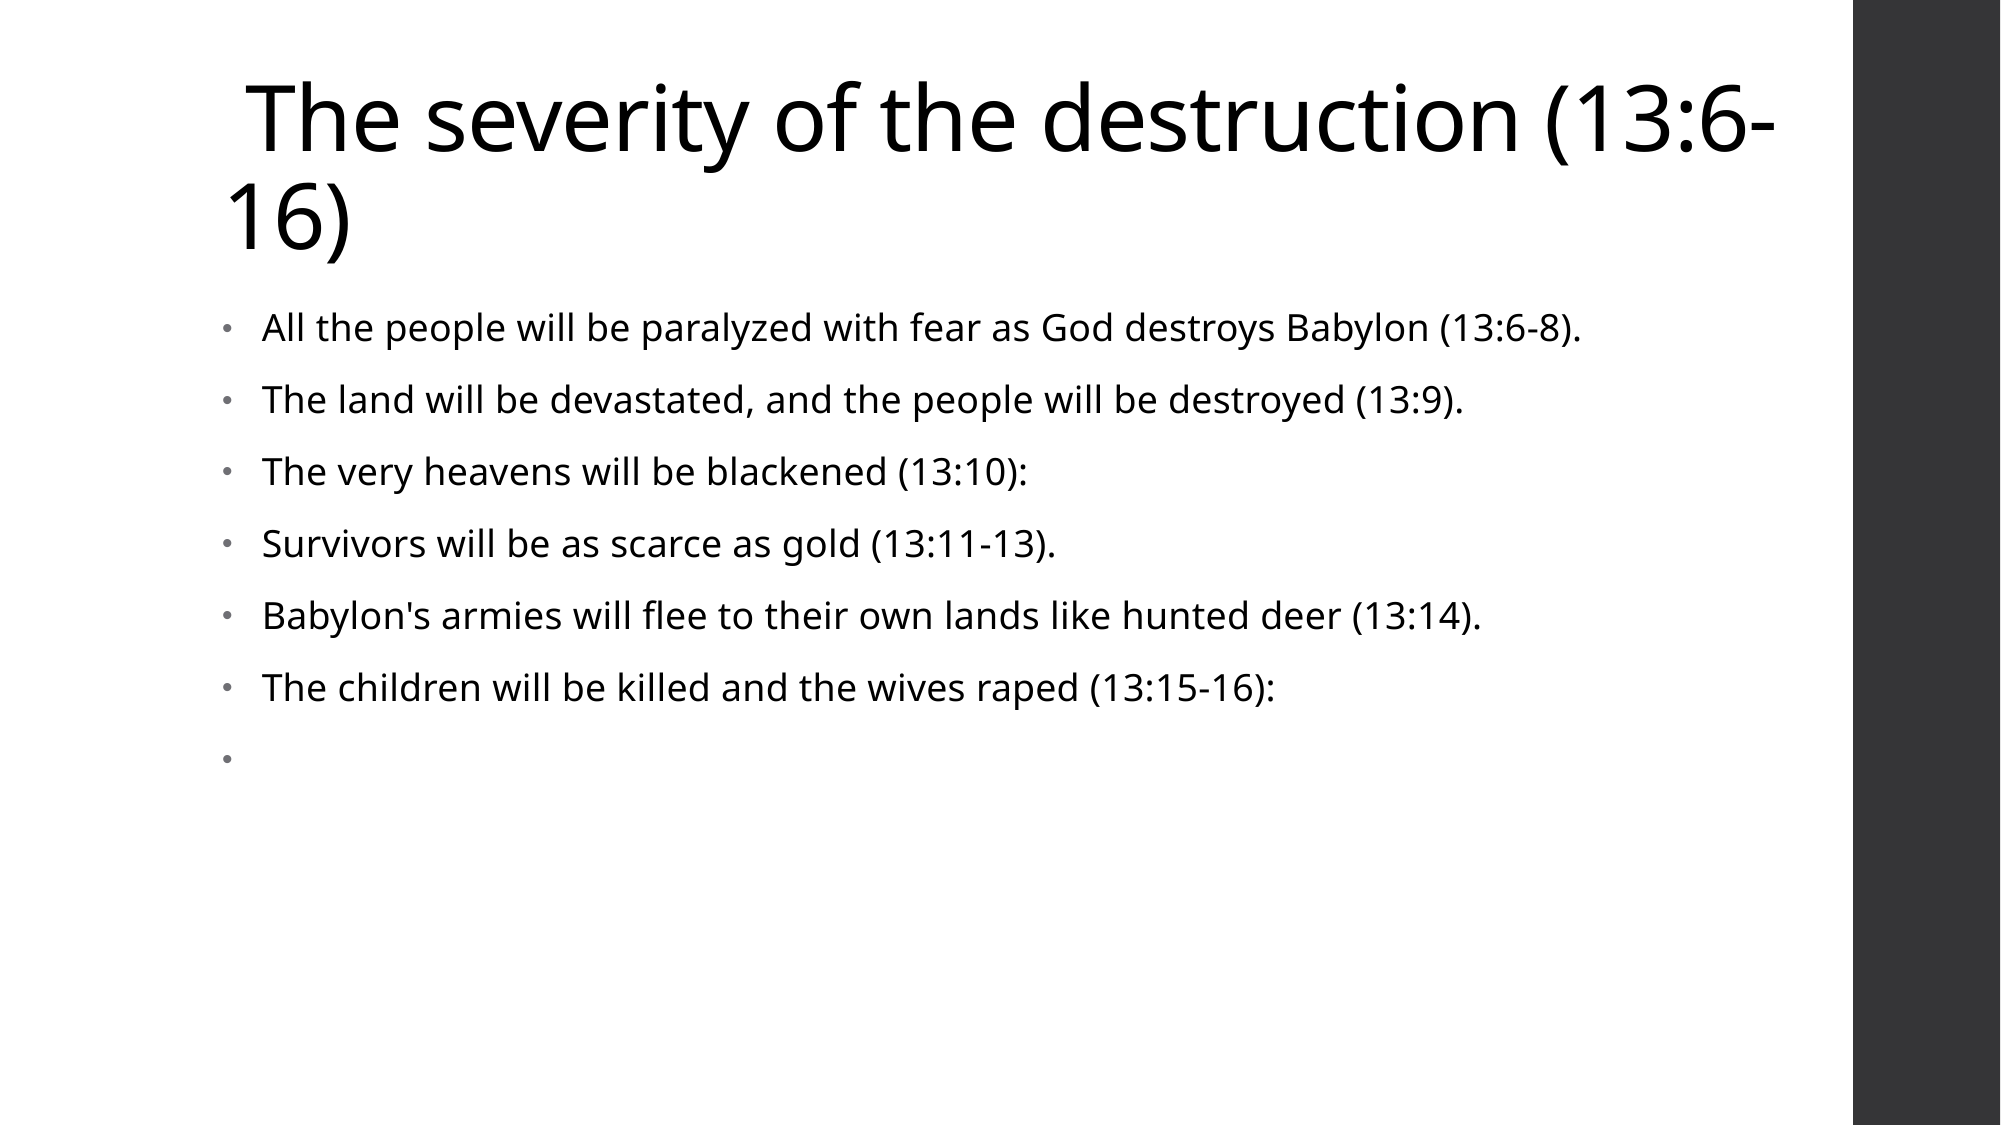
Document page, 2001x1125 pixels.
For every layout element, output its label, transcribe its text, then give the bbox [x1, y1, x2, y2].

title The severity of the destruction (13:6-16) [206, 60, 1797, 278]
list All the people will be paralyzed with fear as God destroys Babylon (13:6-8). The land will be devastated, and the people will be destroyed (13:9). The very heavens will be blackened (13:10): Survivors will be as scarce as gold (13:11-13). Babylon's armies will flee to their own lands like hunted deer (13:14). The children will be killed and the wives raped (13:15-16): [206, 299, 1617, 1014]
